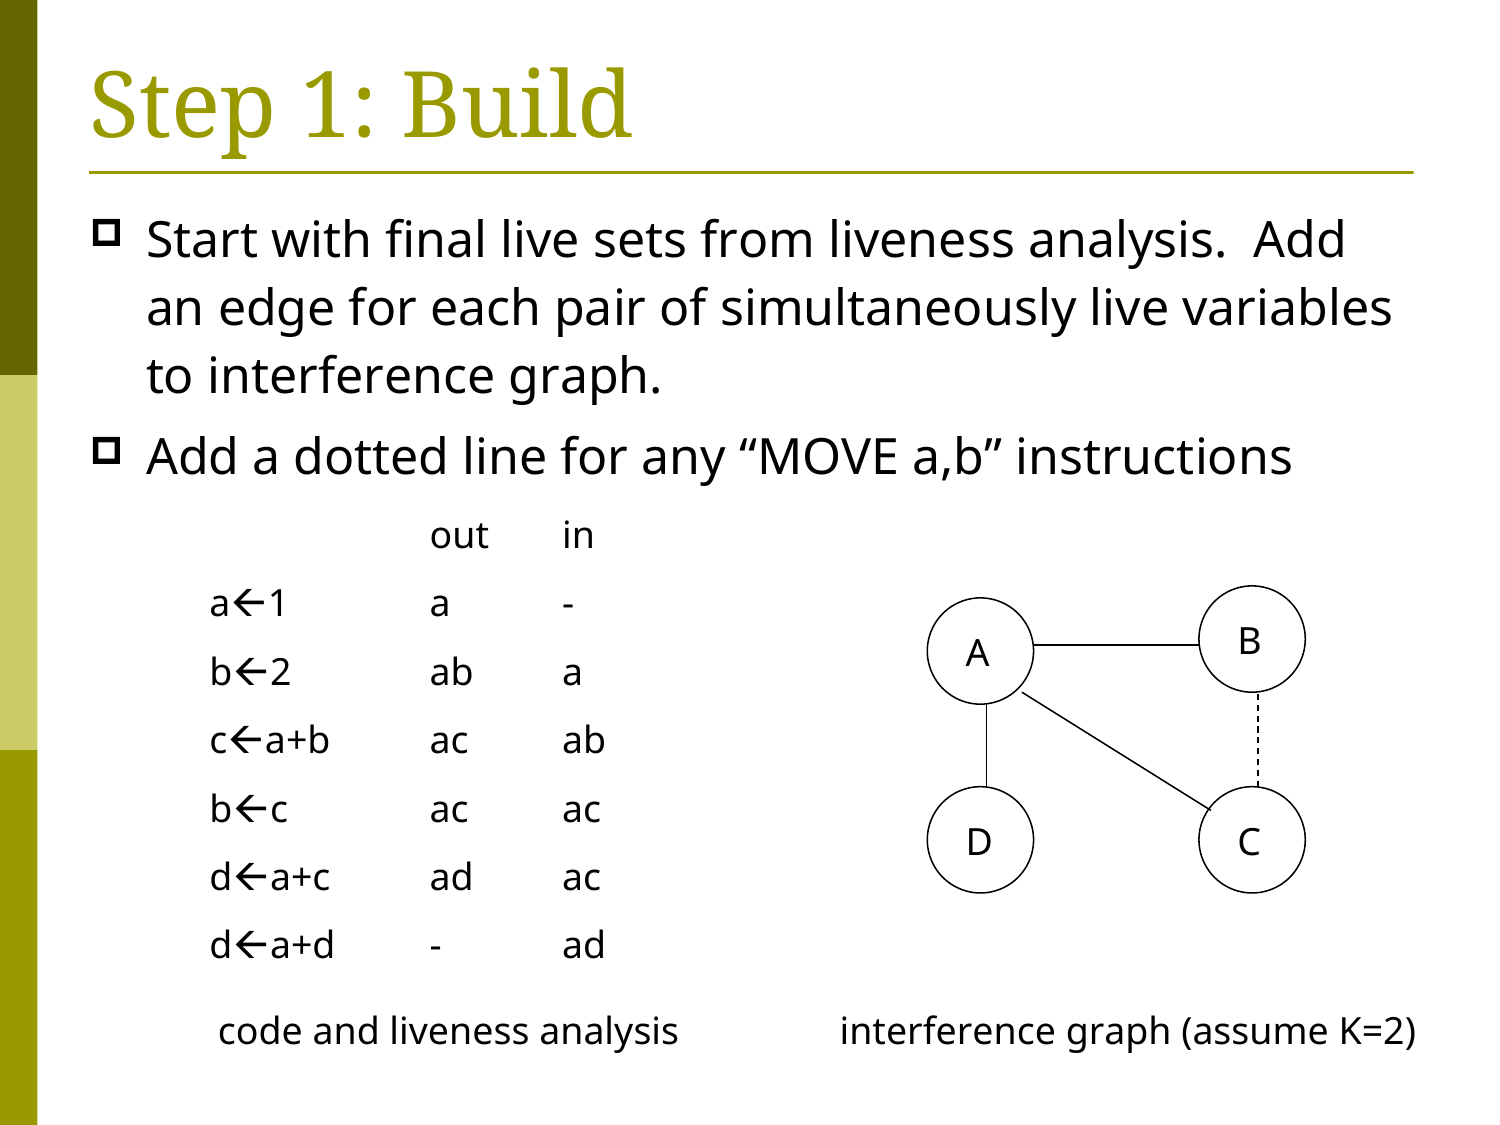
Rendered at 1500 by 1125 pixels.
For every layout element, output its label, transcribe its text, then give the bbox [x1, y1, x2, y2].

text_box D [950, 810, 1011, 871]
text_box A [950, 621, 1011, 682]
text_box code and liveness analysis [159, 999, 739, 1060]
title Step 1: Build [75, 45, 1426, 173]
text_box out in a1 a - b2 ab a ca+b ac ab bc ac ac da+c ad ac da+d - ad [194, 503, 810, 975]
list Start with final live sets from liveness analysis. Add an edge for each pair of simultaneously live variables to interference graph. Add a dotted line for any “MOVE a,b” instructions [75, 196, 1426, 589]
text_box interference graph (assume K=2) [785, 999, 1471, 1060]
text_box B [1222, 609, 1282, 671]
text_box C [1222, 810, 1282, 871]
